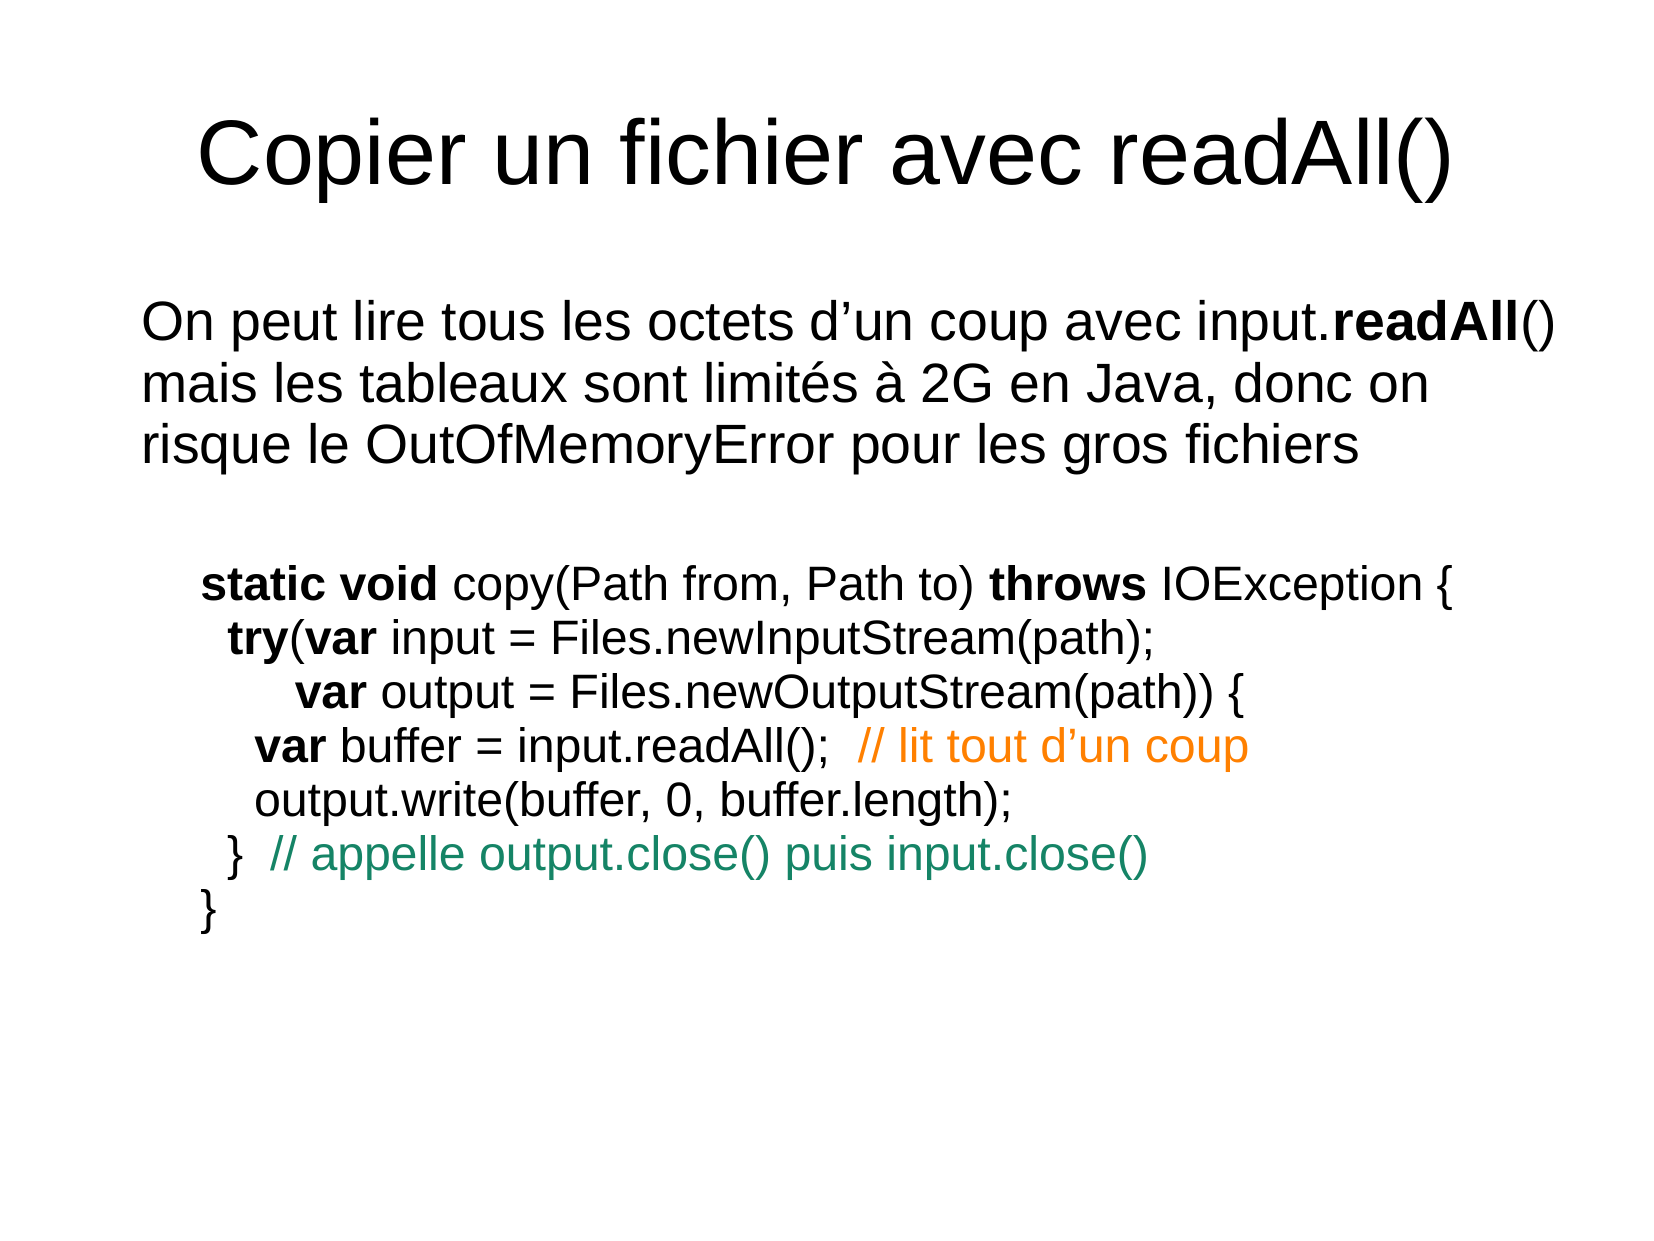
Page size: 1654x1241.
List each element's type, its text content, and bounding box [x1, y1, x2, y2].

list On peut lire tous les octets d’un coup avec input.readAll() mais les tableaux sont limités à 2G en Java, donc on risque le OutOfMemoryError pour les gros fichiers static void copy(Path from, Path to) throws IOException { try(var input = Files.newInputStream(path); var output = Files.newOutputStream(path)) { var buffer = input.readAll(); // lit tout d’un coup output.write(buffer, 0, buffer.length); } // appelle output.close() puis input.close() } [82, 290, 1571, 1081]
title Copier un fichier avec readAll() [82, 49, 1571, 257]
